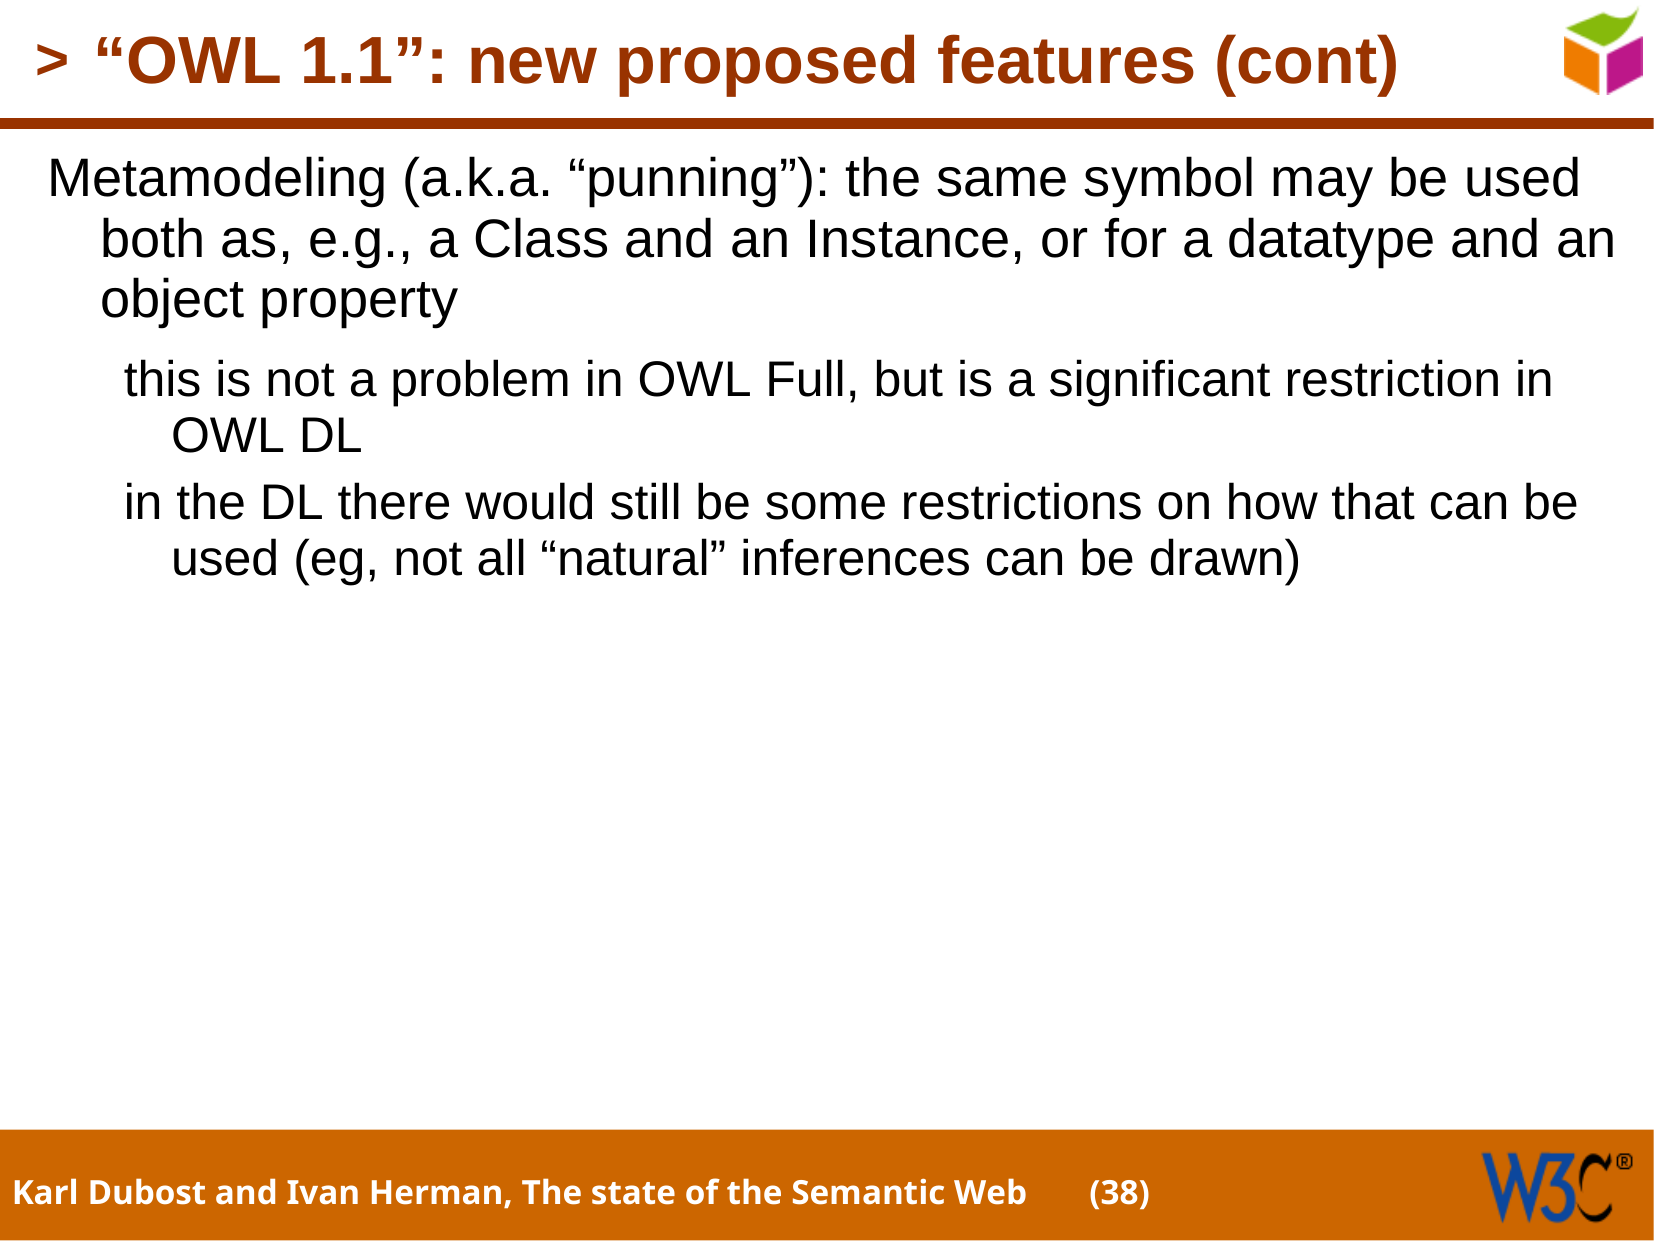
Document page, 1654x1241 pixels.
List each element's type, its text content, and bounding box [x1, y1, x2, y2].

list Metamodeling (a.k.a. “punning”): the same symbol may be used both as, e.g., a Class and an Instance, or for a datatype and an object property this is not a problem in OWL Full, but is a significant restriction in OWL DL in the DL there would still be some restrictions on how that can be used (eg, not all “natural” inferences can be drawn) [29, 147, 1624, 586]
picture [1564, 5, 1643, 95]
title “OWL 1.1”: new proposed features (cont) [93, 7, 1493, 111]
picture [1477, 1149, 1639, 1228]
